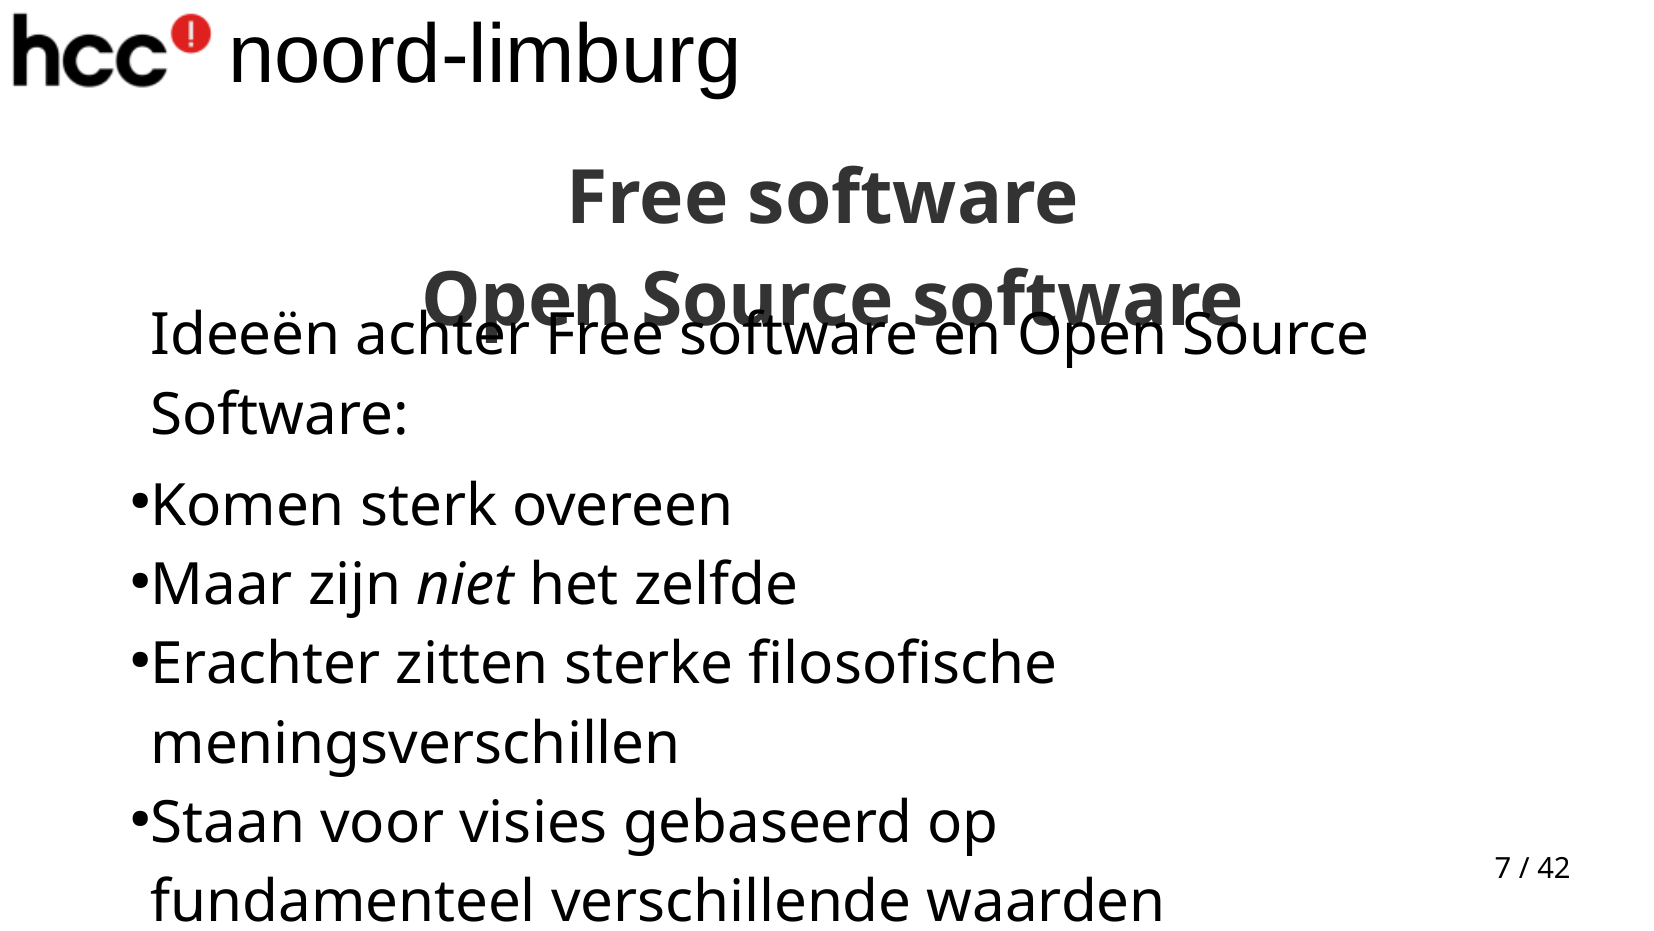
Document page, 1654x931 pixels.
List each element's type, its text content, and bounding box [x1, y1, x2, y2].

title Free software Open Source software [129, 156, 1536, 334]
subtitle Ideeën achter Free software en Open Source Software: Komen sterk overeen Maar zijn niet het zelfde Erachter zitten sterke filosofische meningsverschillen Staan voor visies gebaseerd op fundamenteel verschillende waarden [129, 338, 1453, 893]
picture [11, 11, 214, 91]
